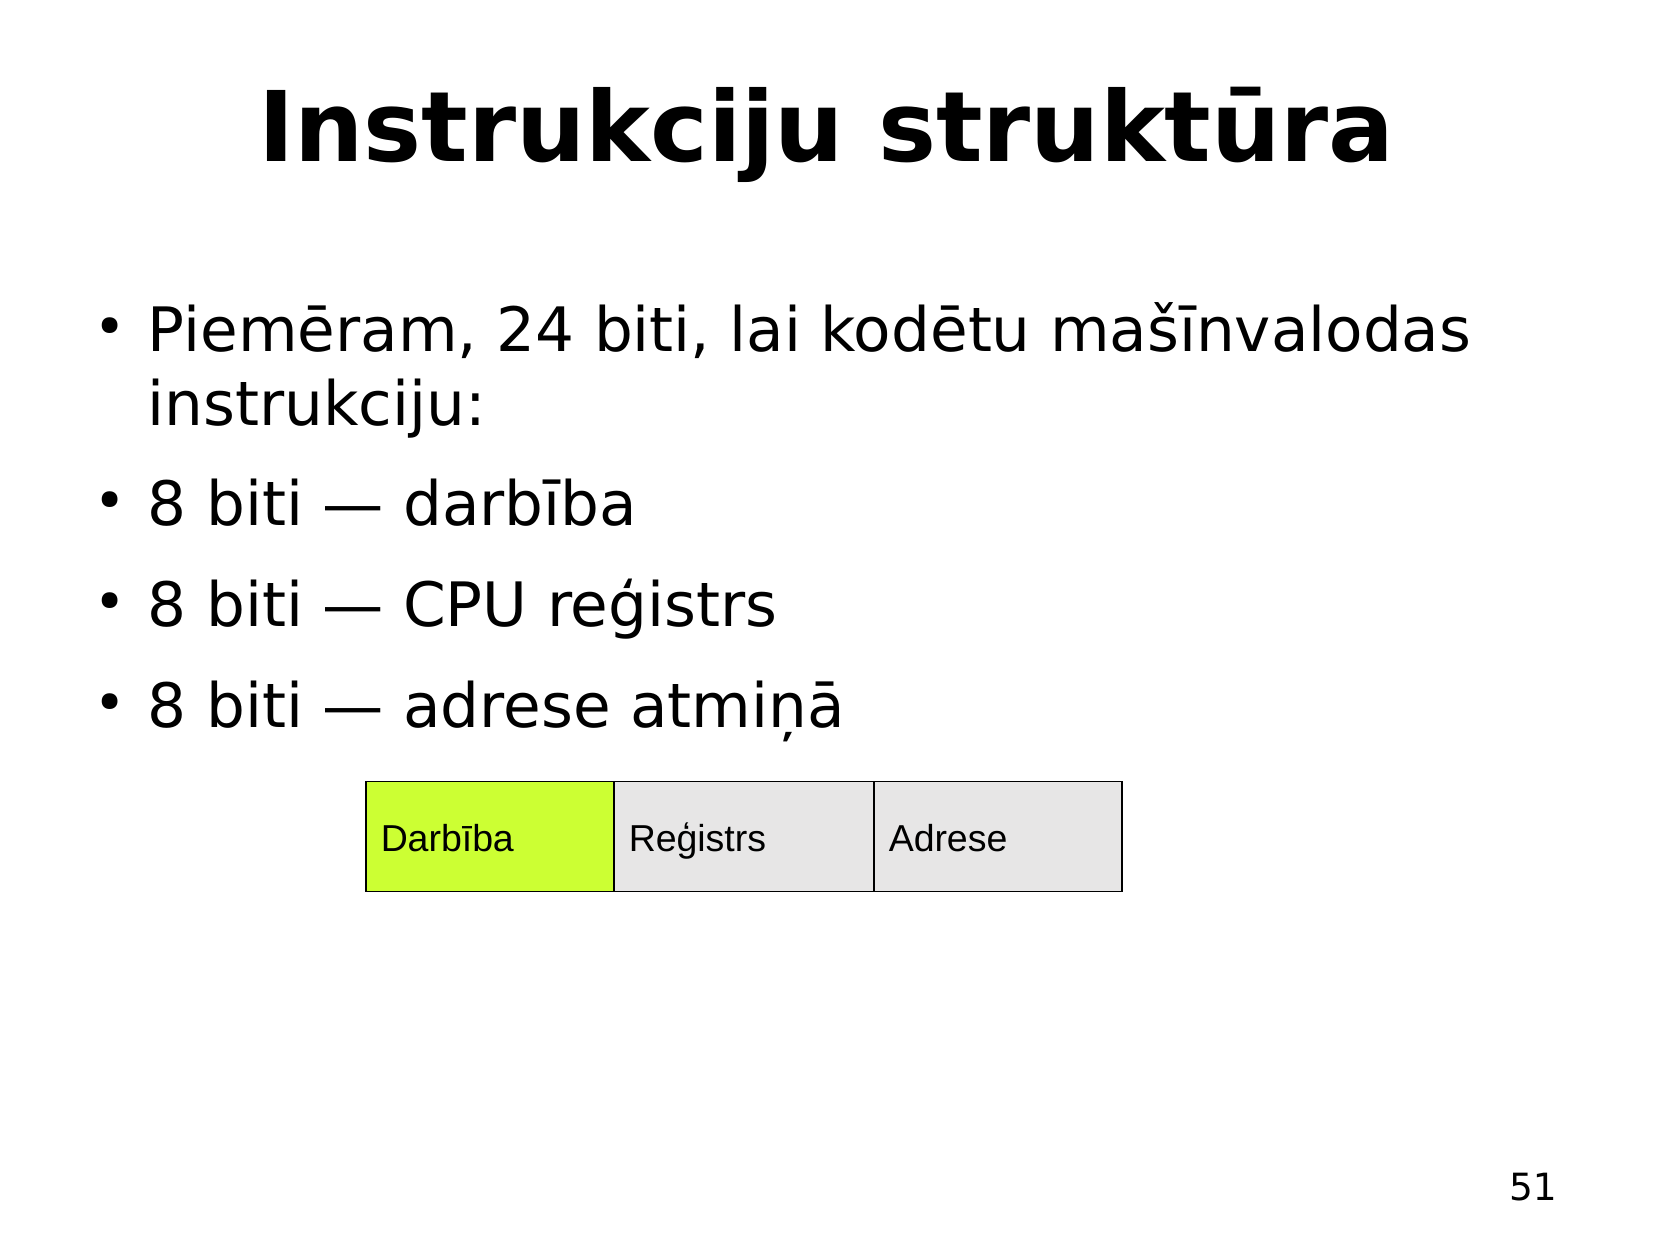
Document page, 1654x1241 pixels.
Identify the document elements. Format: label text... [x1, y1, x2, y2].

title Instrukciju struktūra [82, 49, 1571, 196]
text_box Reģistrs [614, 781, 875, 892]
list Piemēram, 24 biti, lai kodētu mašīnvalodas instrukciju: 8 biti — darbība 8 biti — CPU reģistrs 8 biti — adrese atmiņā [82, 290, 1571, 745]
text_box Adrese [875, 781, 1123, 892]
text_box Darbība [366, 781, 614, 892]
